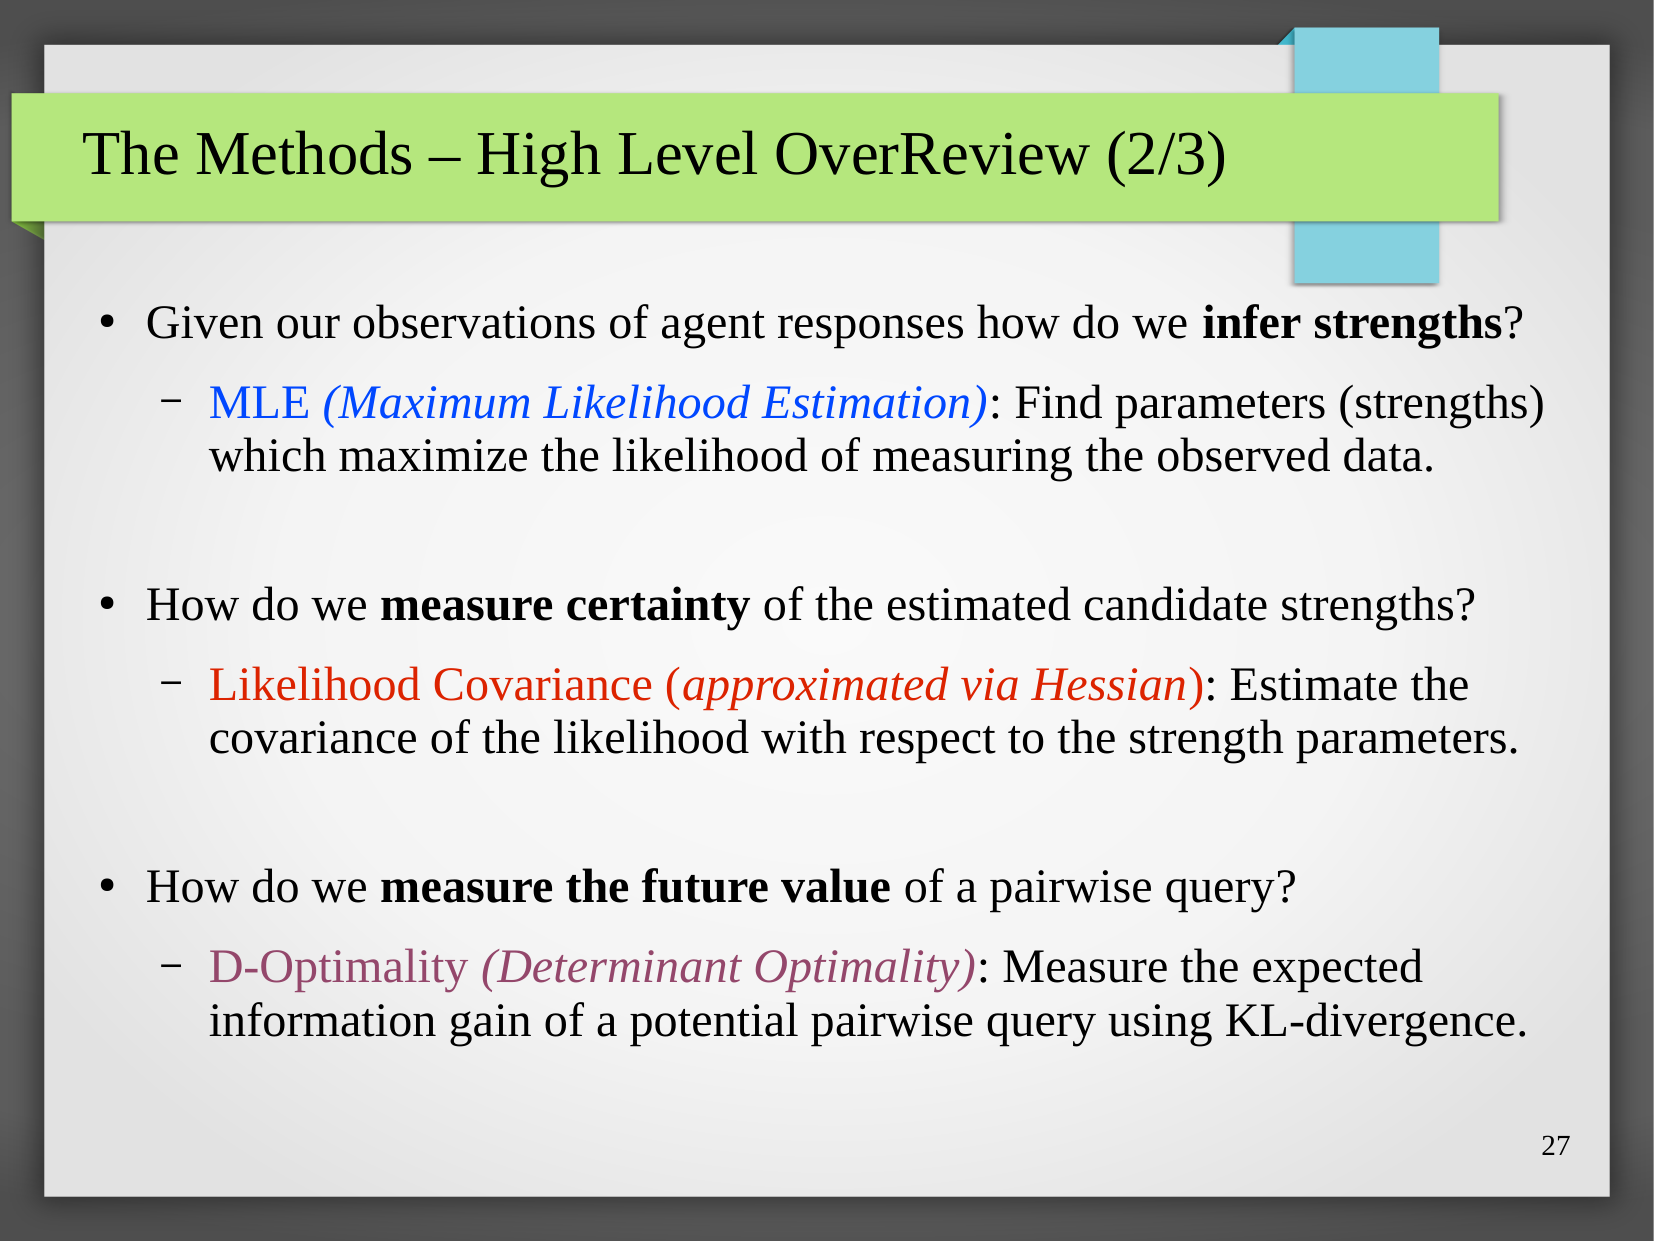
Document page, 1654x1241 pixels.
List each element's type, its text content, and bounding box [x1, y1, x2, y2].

picture [0, 0, 1654, 1241]
title The Methods – High Level OverReview (2/3) [82, 94, 1264, 213]
list Given our observations of agent responses how do we infer strengths? MLE (Maximum Likelihood Estimation): Find parameters (strengths) which maximize the likelihood of measuring the observed data. How do we measure certainty of the estimated candidate strengths? Likelihood Covariance (approximated via Hessian): Estimate the covariance of the likelihood with respect to the strength parameters. How do we measure the future value of a pairwise query? D-Optimality (Determinant Optimality): Measure the expected information gain of a potential pairwise query using KL-divergence. [82, 295, 1571, 1141]
